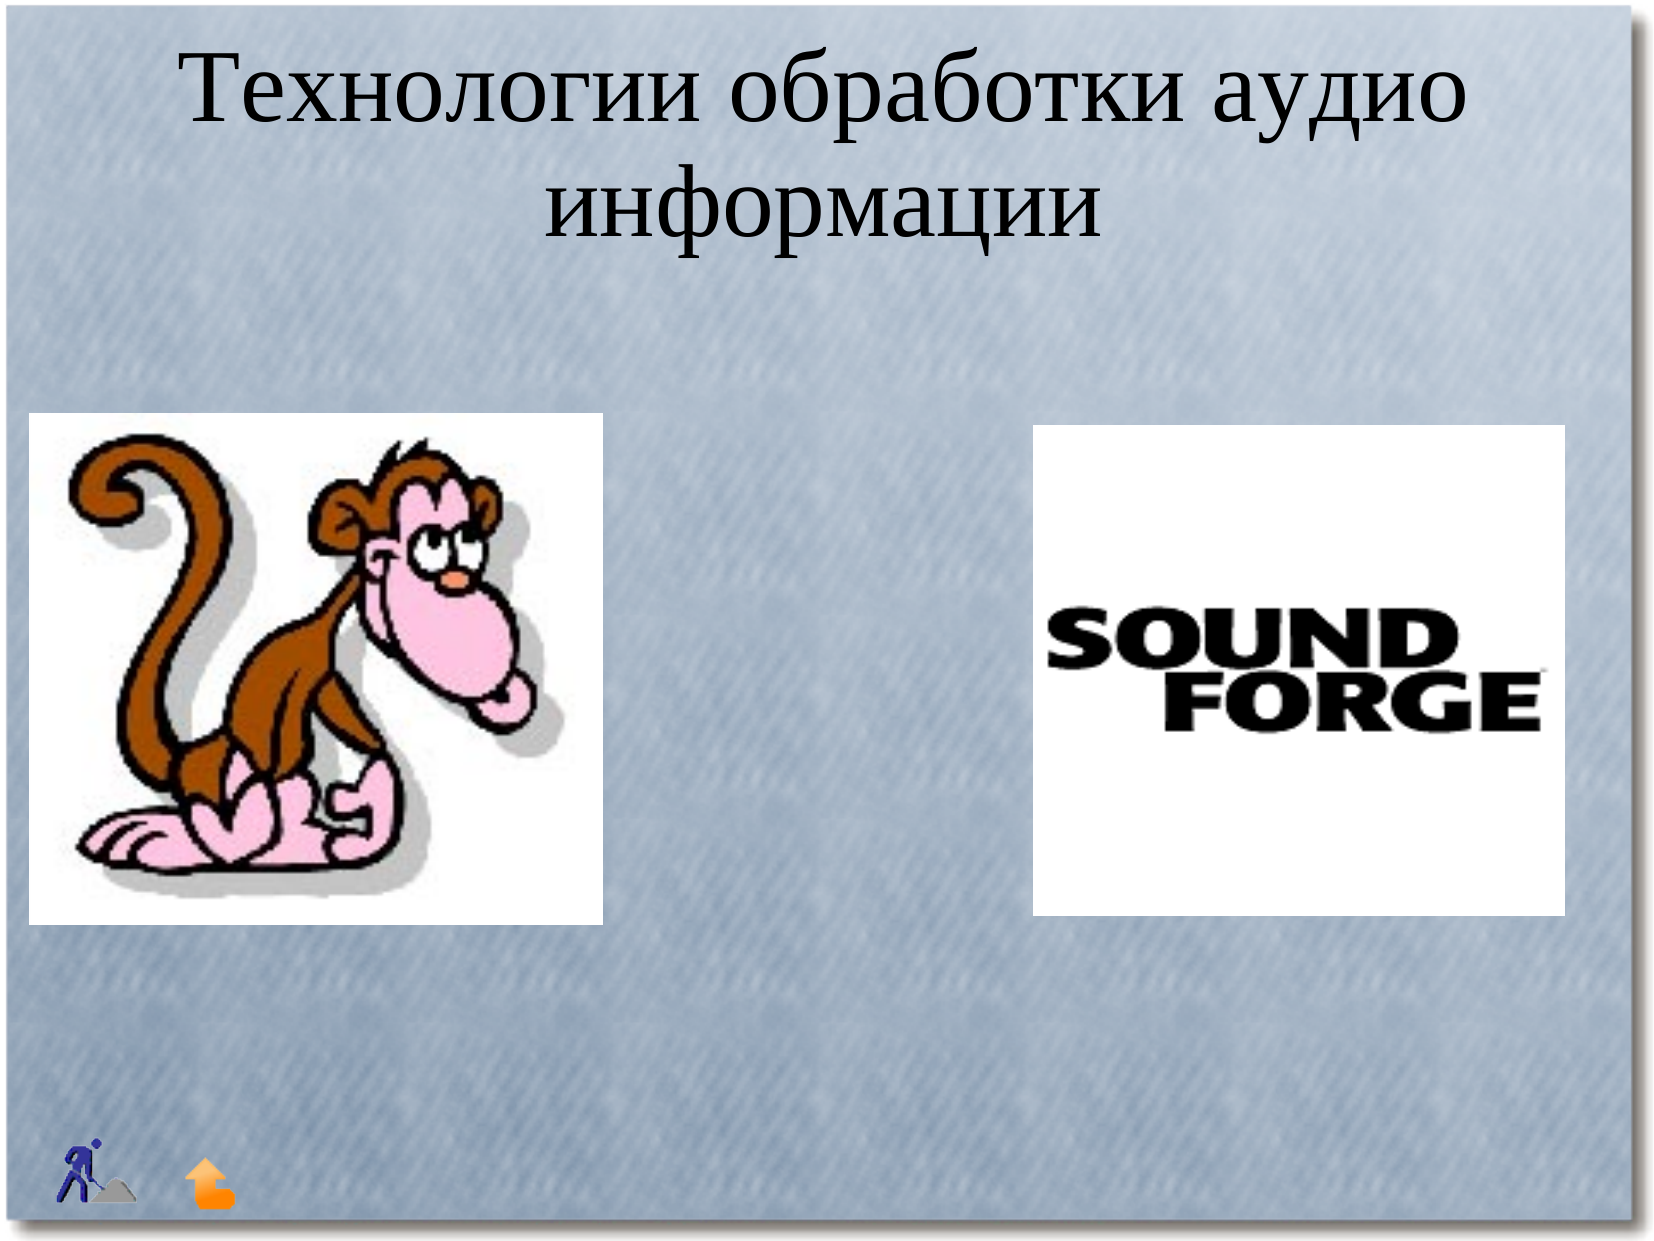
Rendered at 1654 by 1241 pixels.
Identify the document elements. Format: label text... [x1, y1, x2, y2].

title Технологии обработки аудио информации [118, 29, 1531, 374]
picture [0, 0, 1654, 1241]
